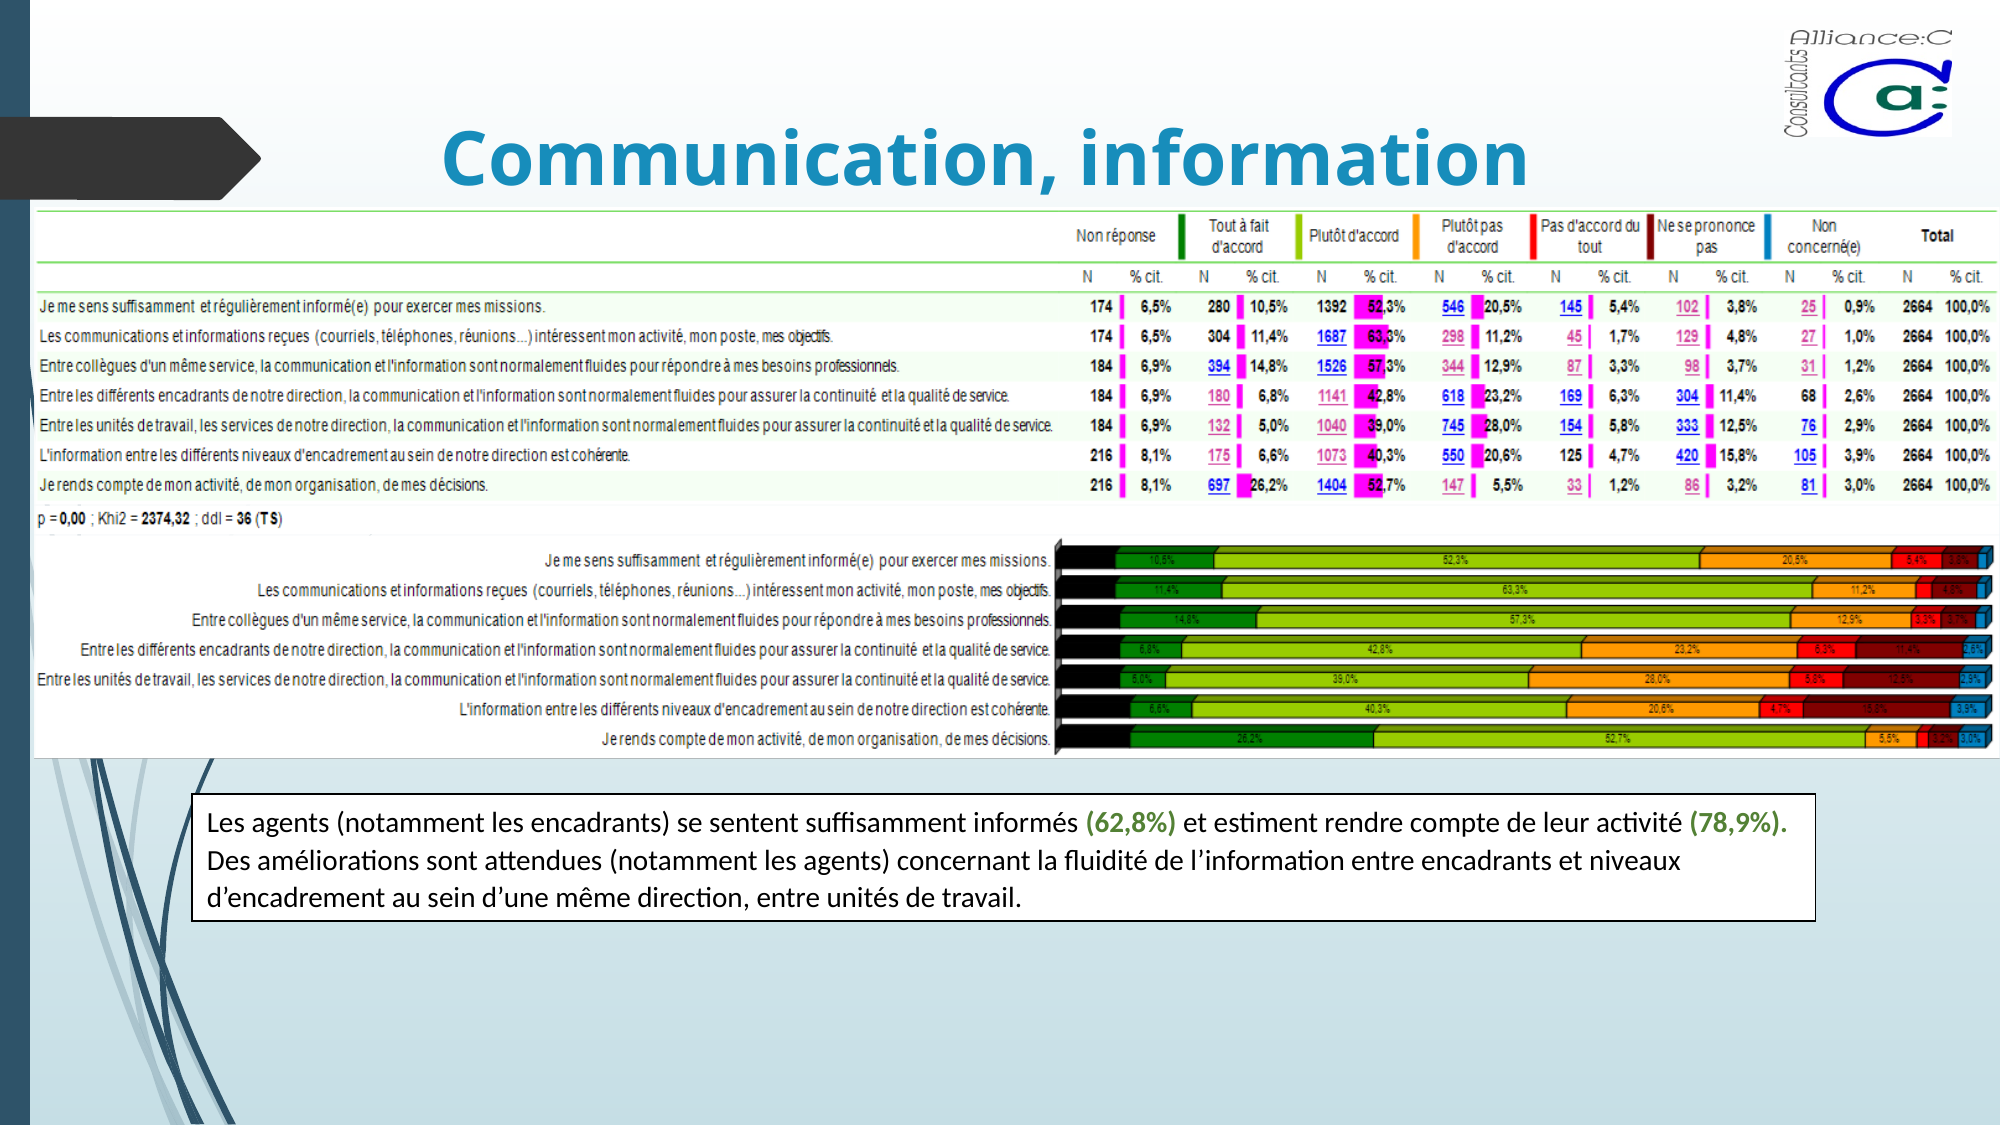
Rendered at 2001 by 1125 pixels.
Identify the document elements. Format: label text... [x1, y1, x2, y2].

text_box Les agents (notamment les encadrants) se sentent suffisamment informés (62,8%) et estiment rendre compte de leur activité (78,9%). Des améliorations sont attendues (notamment les agents) concernant la fluidité de l’information entre encadrants et niveaux d’encadrement au sein d’une même direction, entre unités de travail. [191, 793, 1816, 921]
picture [34, 207, 2000, 760]
title Communication, information [425, 102, 1888, 207]
picture [1784, 30, 1952, 137]
